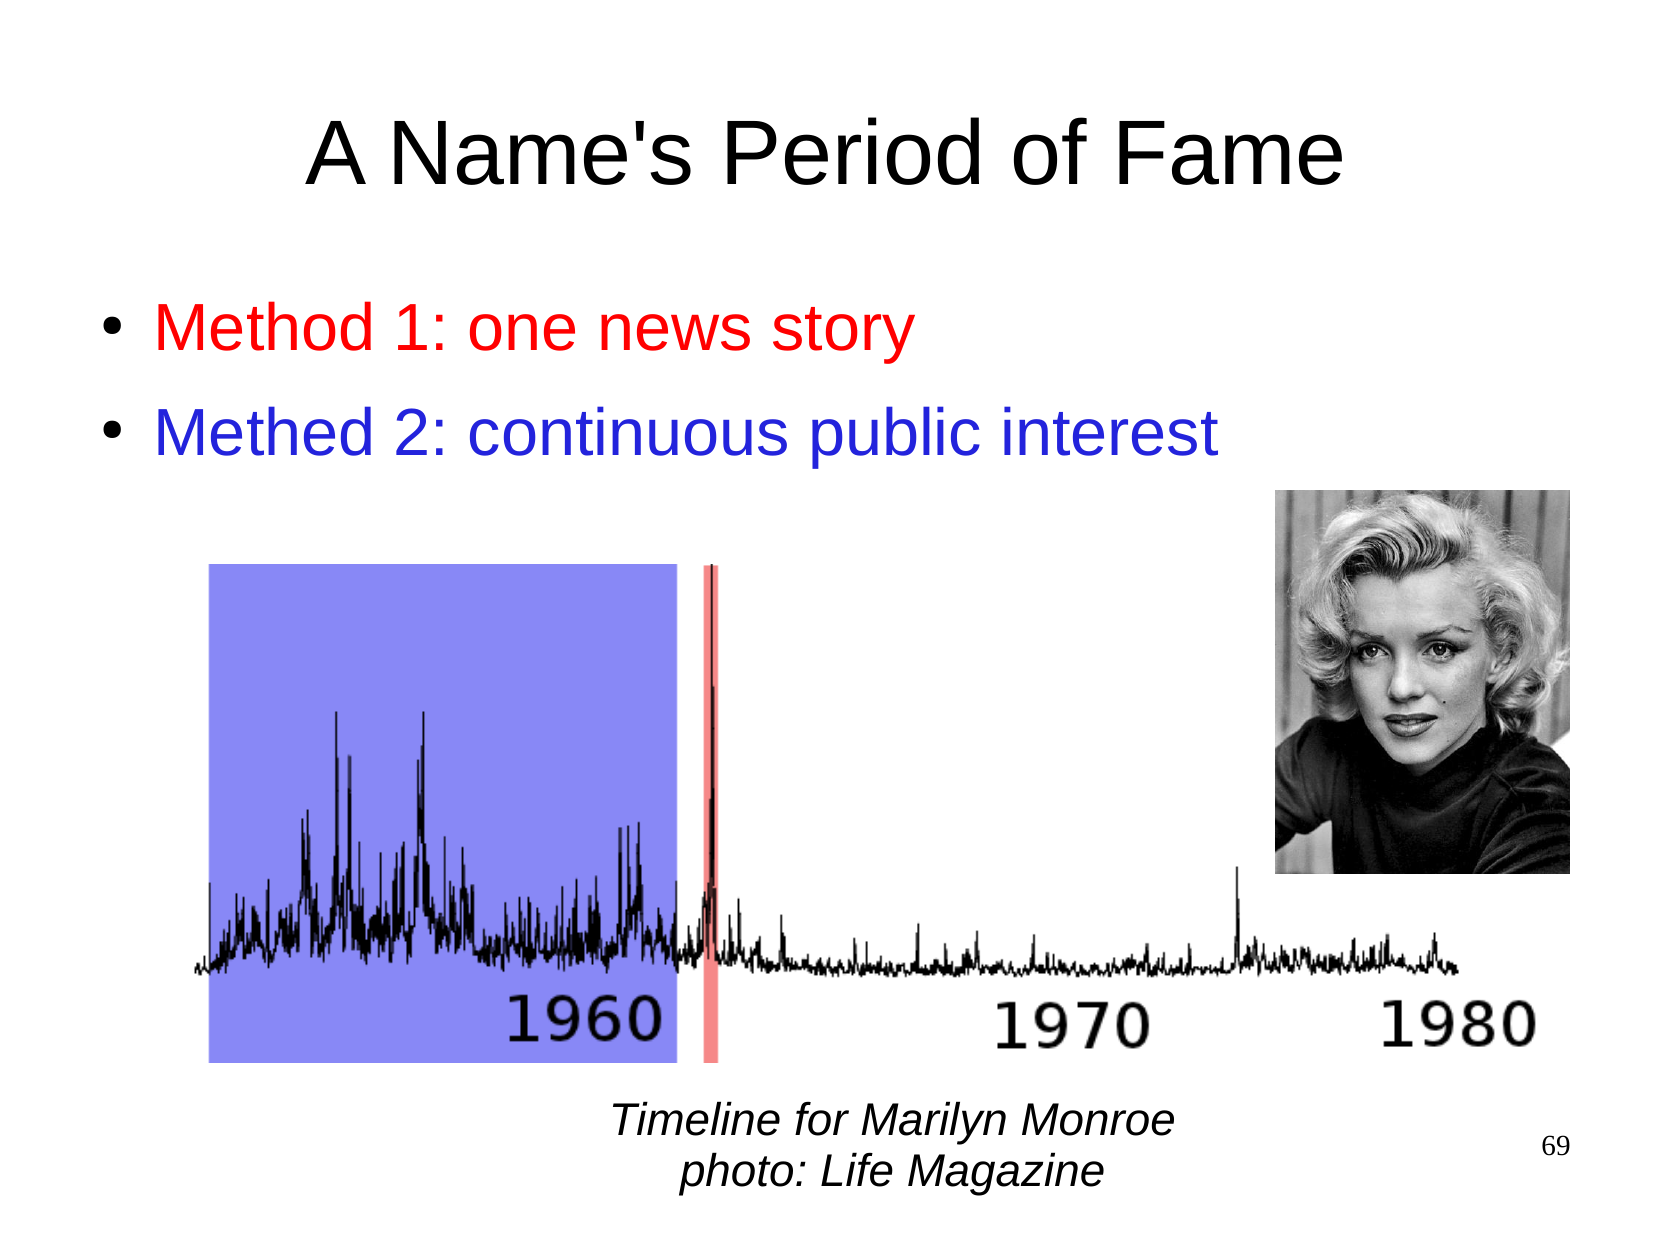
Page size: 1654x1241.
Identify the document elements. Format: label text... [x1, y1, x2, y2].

text_box Timeline for Marilyn Monroe photo: Life Magazine [594, 1086, 1192, 1205]
title A Name's Period of Fame [82, 49, 1571, 257]
picture [106, 490, 1570, 1063]
list Method 1: one news story Methed 2: continuous public interest [82, 290, 1571, 1010]
